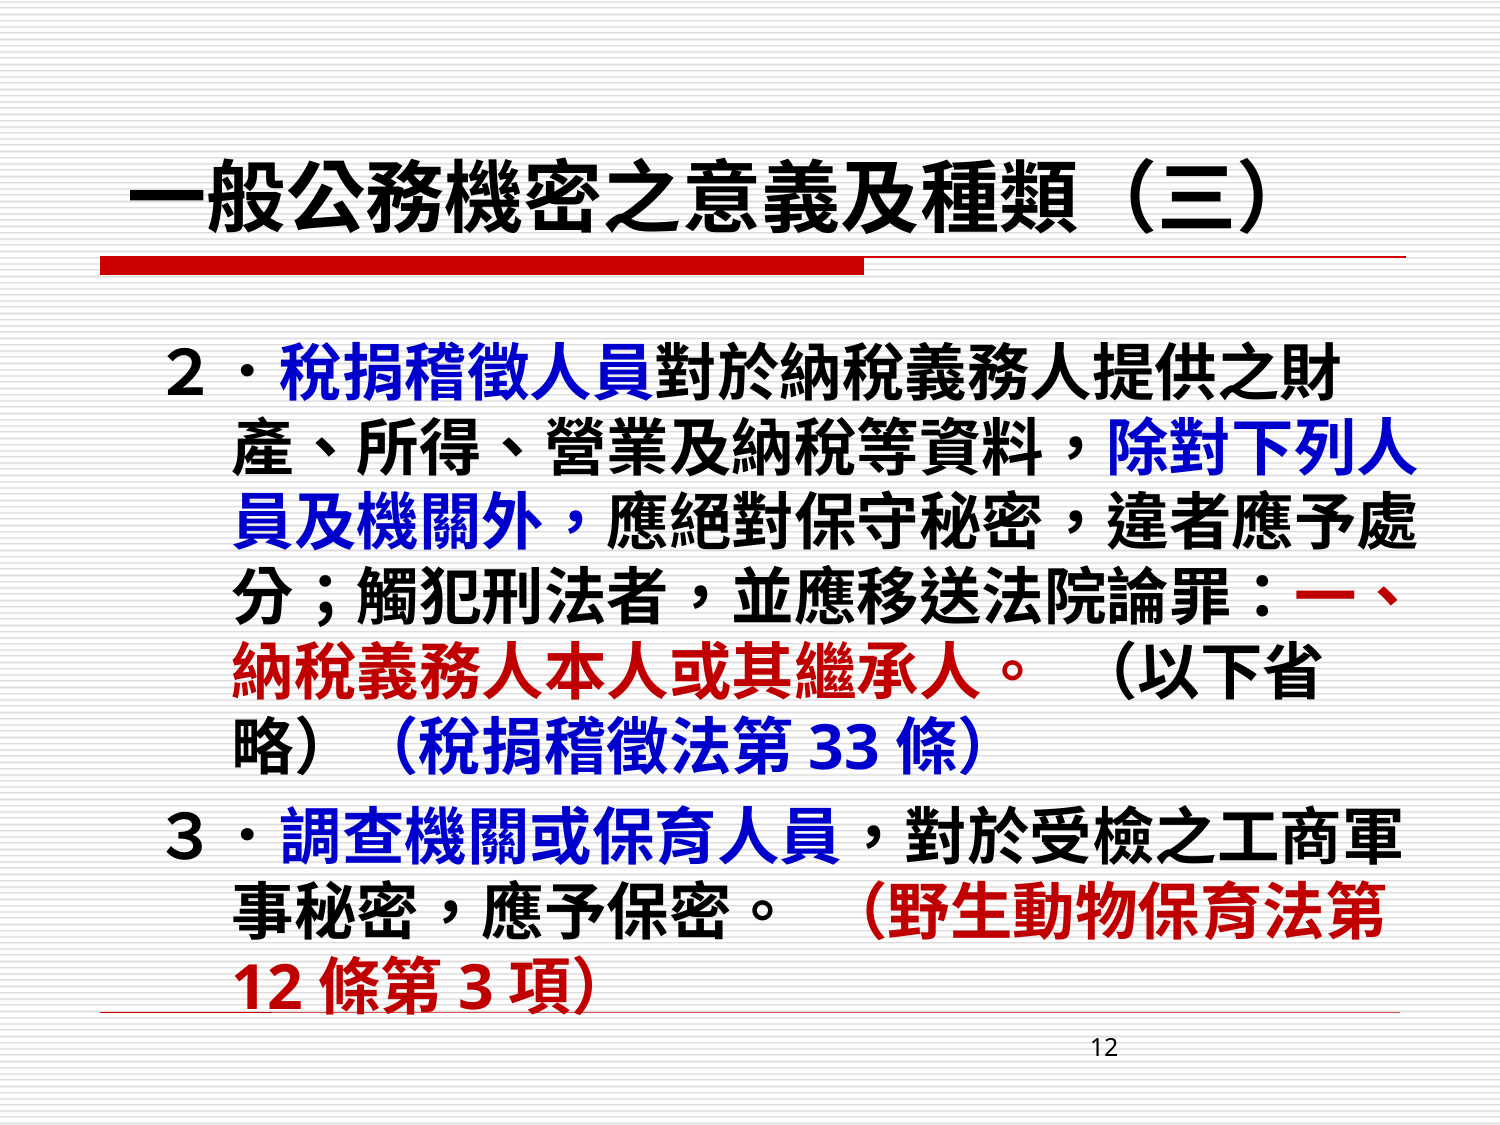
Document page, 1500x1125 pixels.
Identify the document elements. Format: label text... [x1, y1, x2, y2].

list ２．稅捐稽徵人員對於納稅義務人提供之財產、所得、營業及納稅等資料，除對下列人員及機關外，應絕對保守秘密，違者應予處分；觸犯刑法者，並應移送法院論罪：一、納稅義務人本人或其繼承人。 （以下省略）（稅捐稽徵法第33條） ３．調查機關或保育人員，對於受檢之工商軍事秘密，應予保密。 （野生動物保育法第12條第3項） [62, 324, 1450, 1125]
title 一般公務機密之意義及種類（三） [112, 50, 1375, 251]
text_box [1074, 1024, 1400, 1103]
